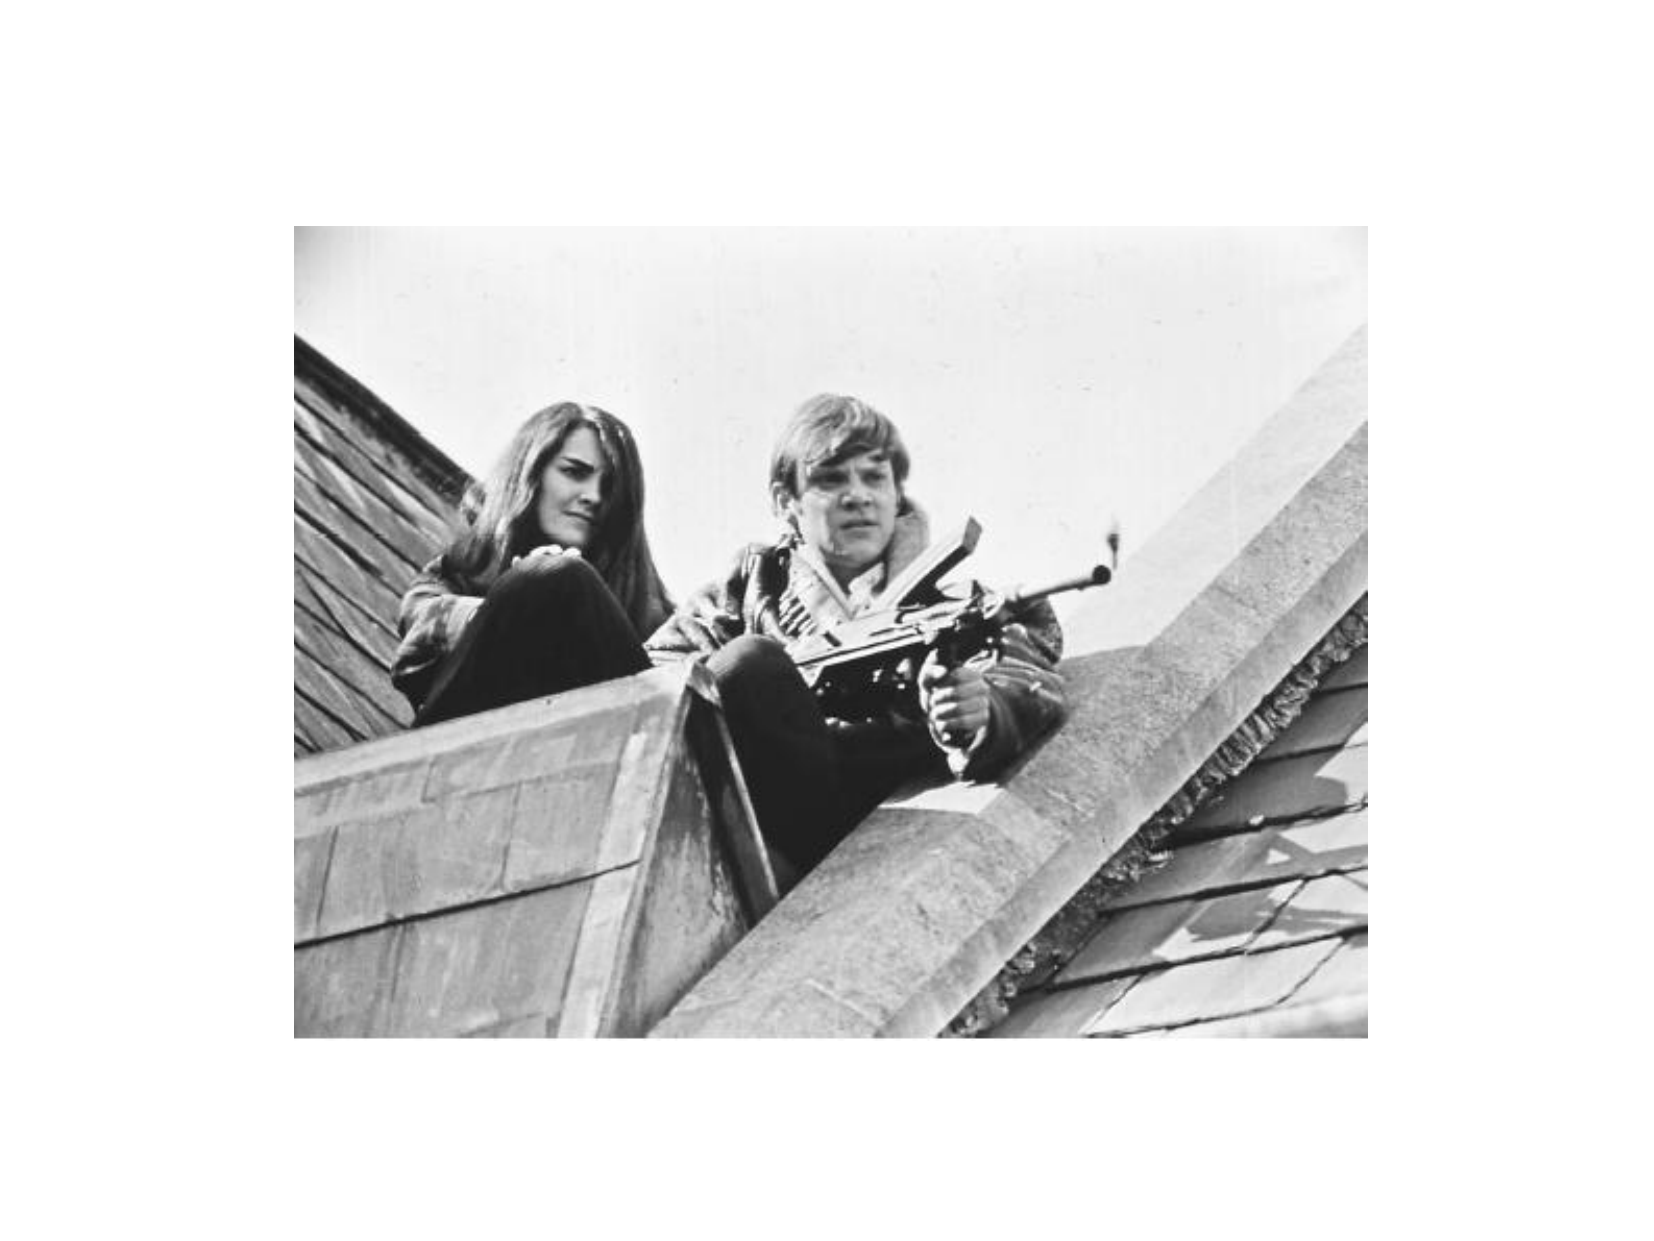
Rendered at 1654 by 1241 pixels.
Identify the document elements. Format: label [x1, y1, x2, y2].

picture [294, 226, 1368, 1041]
